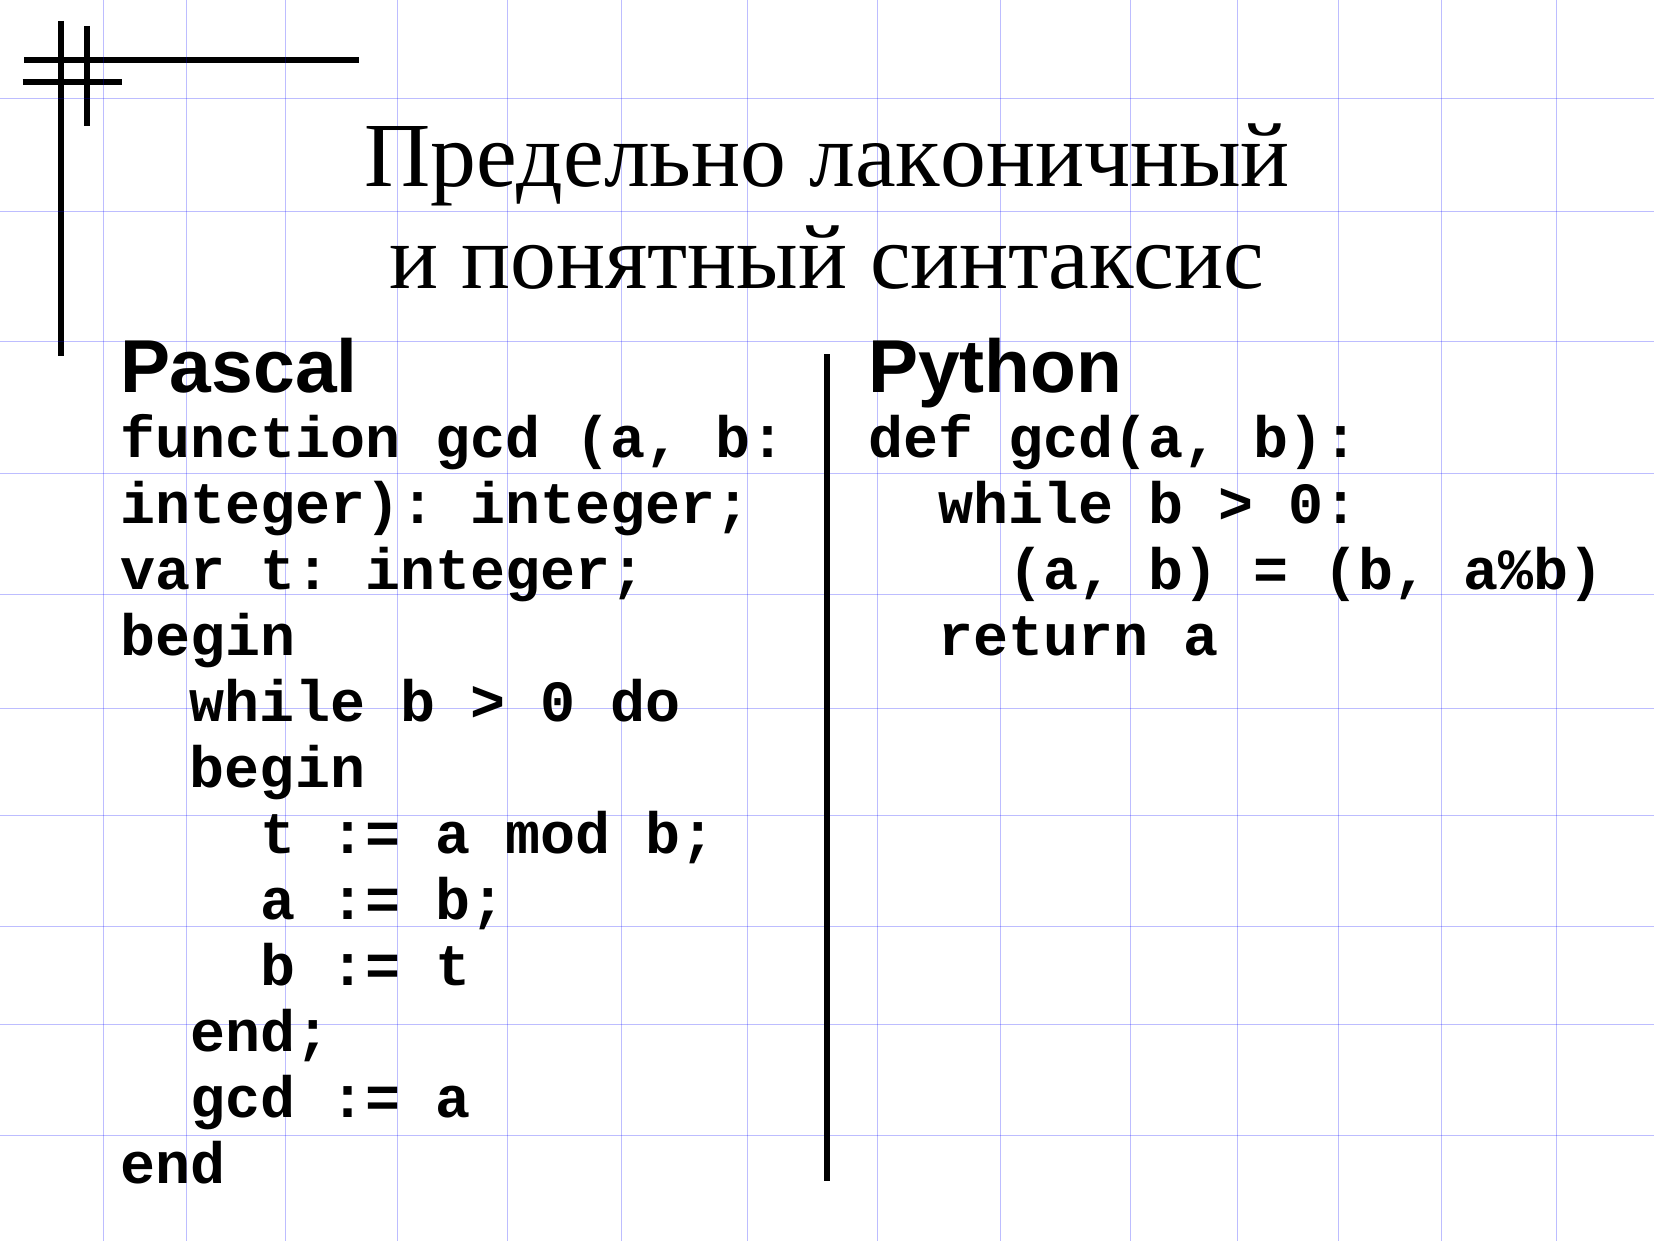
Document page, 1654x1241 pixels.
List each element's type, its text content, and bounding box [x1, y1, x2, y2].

list Pascal function gcd (a, b: integer): integer; var t: integer; begin while b > 0 do begin t := a mod b; a := b; b := t end; gcd := a end [49, 324, 857, 1241]
title Предельно лаконичный и понятный синтаксис [121, 102, 1534, 311]
list Python def gcd(a, b): while b > 0: (a, b) = (b, a%b) return a [797, 324, 1654, 1144]
